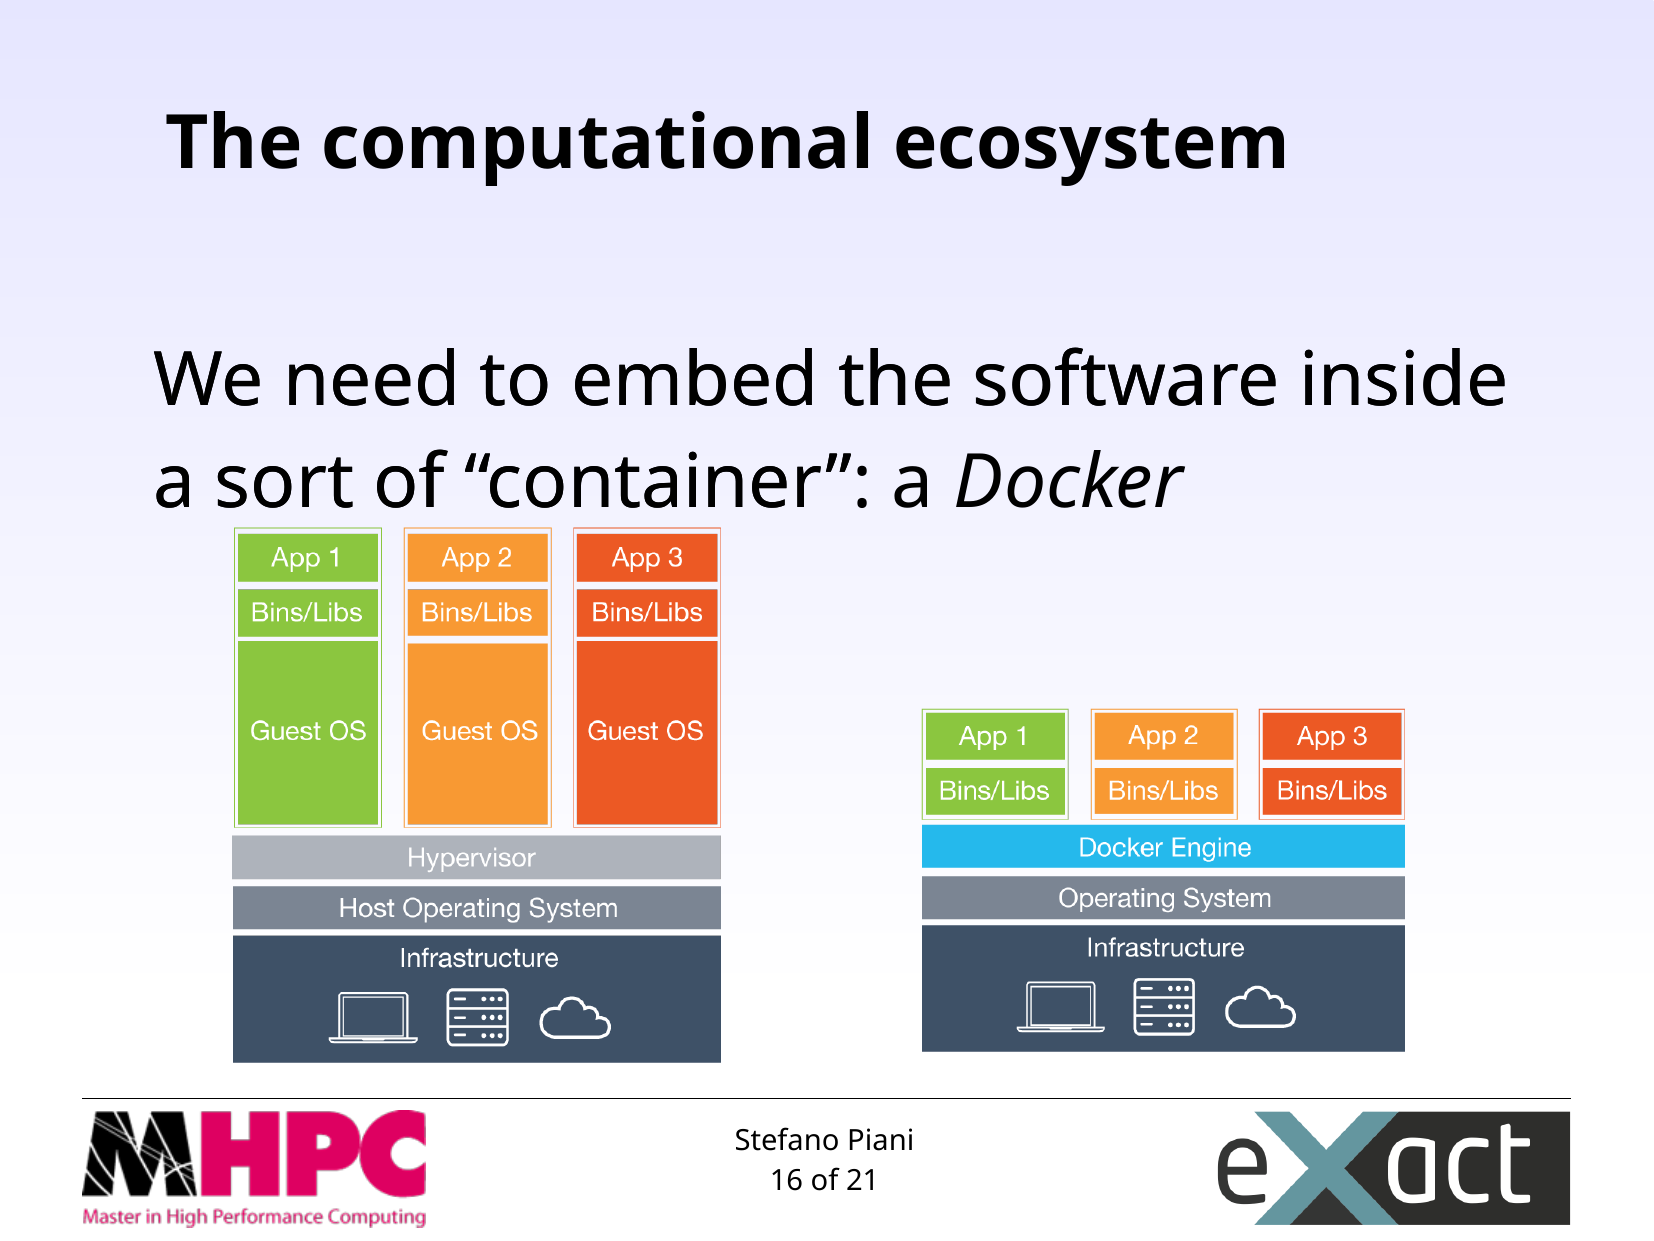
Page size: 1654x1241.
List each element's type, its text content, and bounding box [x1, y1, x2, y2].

picture [82, 1110, 426, 1228]
list We need to embed the software inside a sort of “container”: a Docker [82, 324, 1571, 544]
picture [921, 708, 1405, 1052]
picture [232, 544, 721, 1063]
picture [1216, 1110, 1571, 1226]
title The computational ecosystem [165, 35, 1583, 243]
